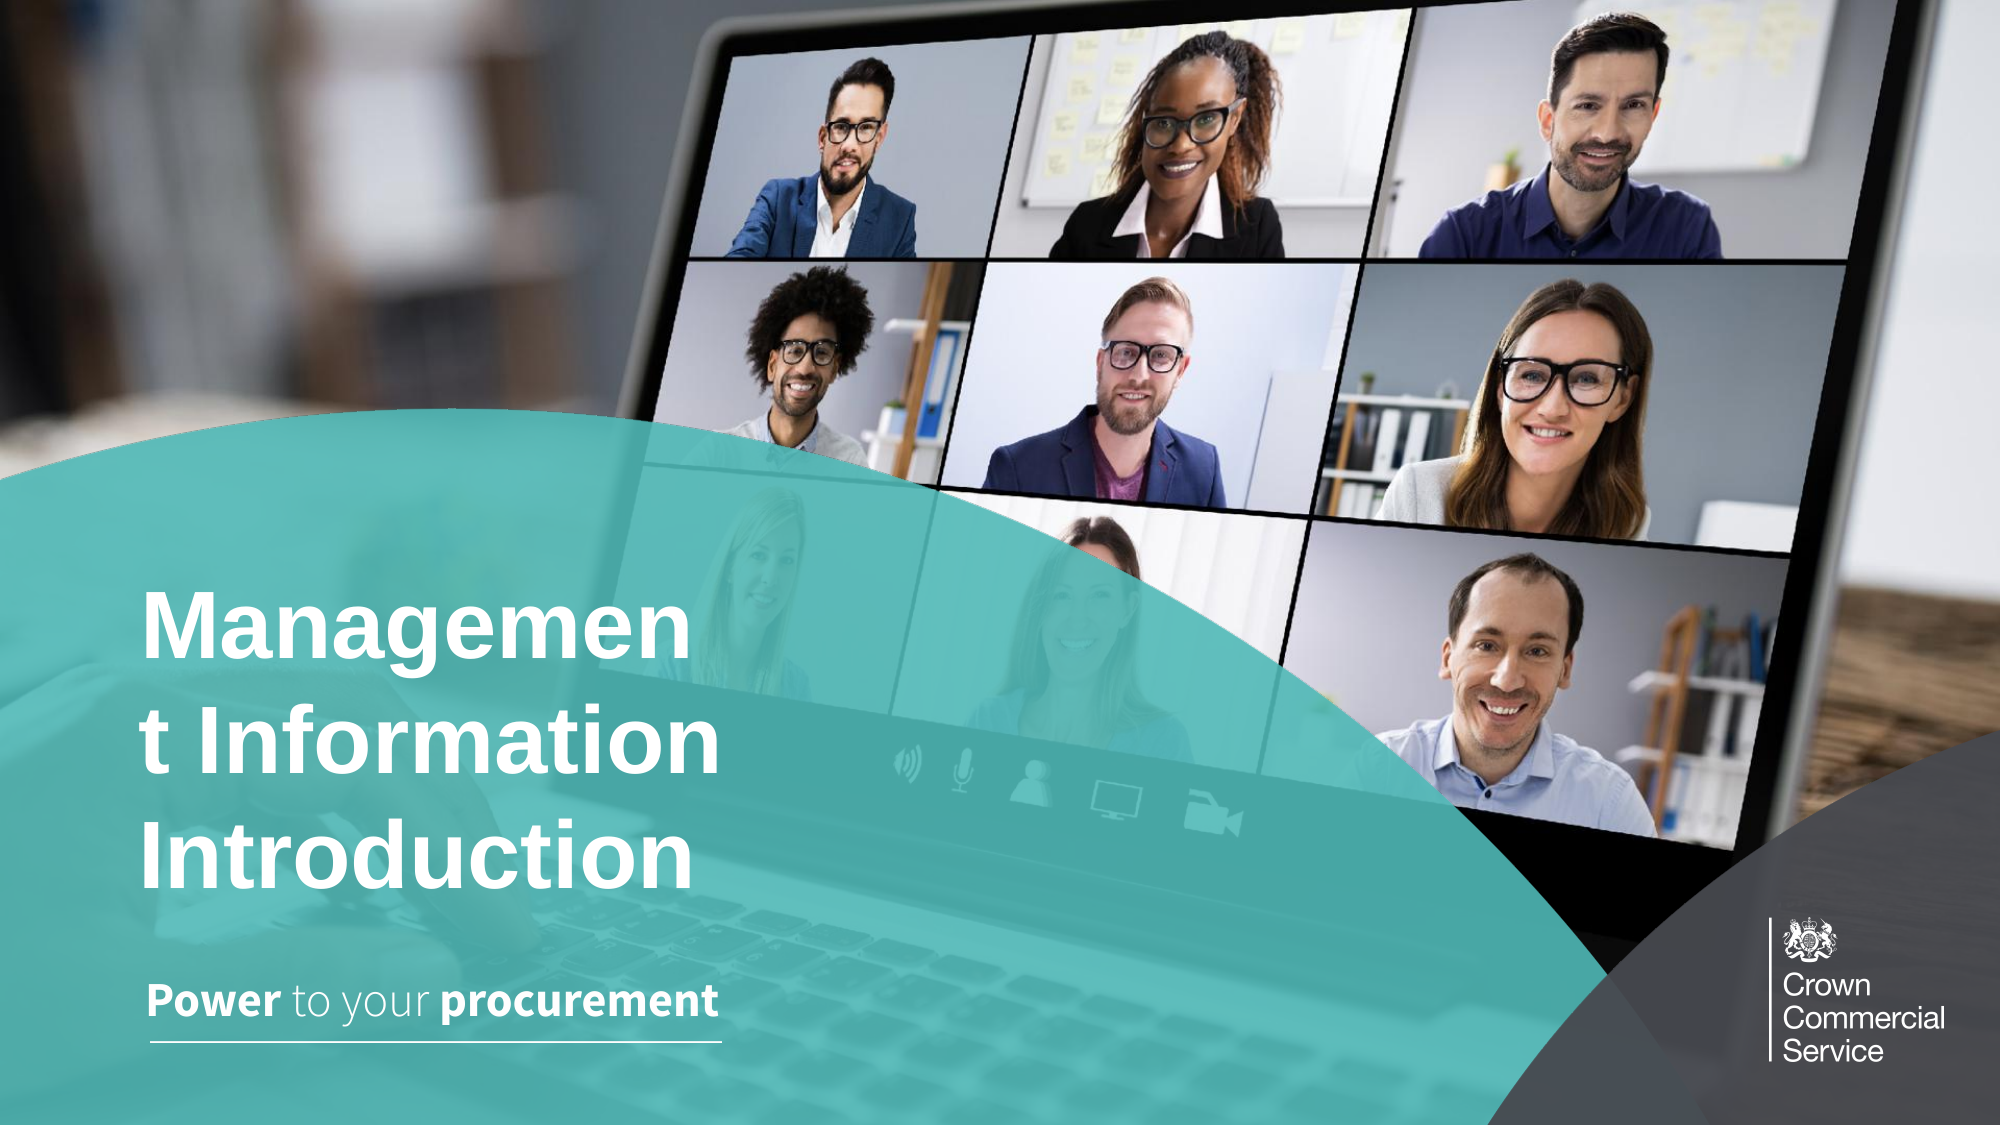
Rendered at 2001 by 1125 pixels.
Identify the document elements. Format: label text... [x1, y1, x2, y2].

title Management Information Introduction [138, 562, 1229, 801]
picture [0, 0, 2000, 1125]
